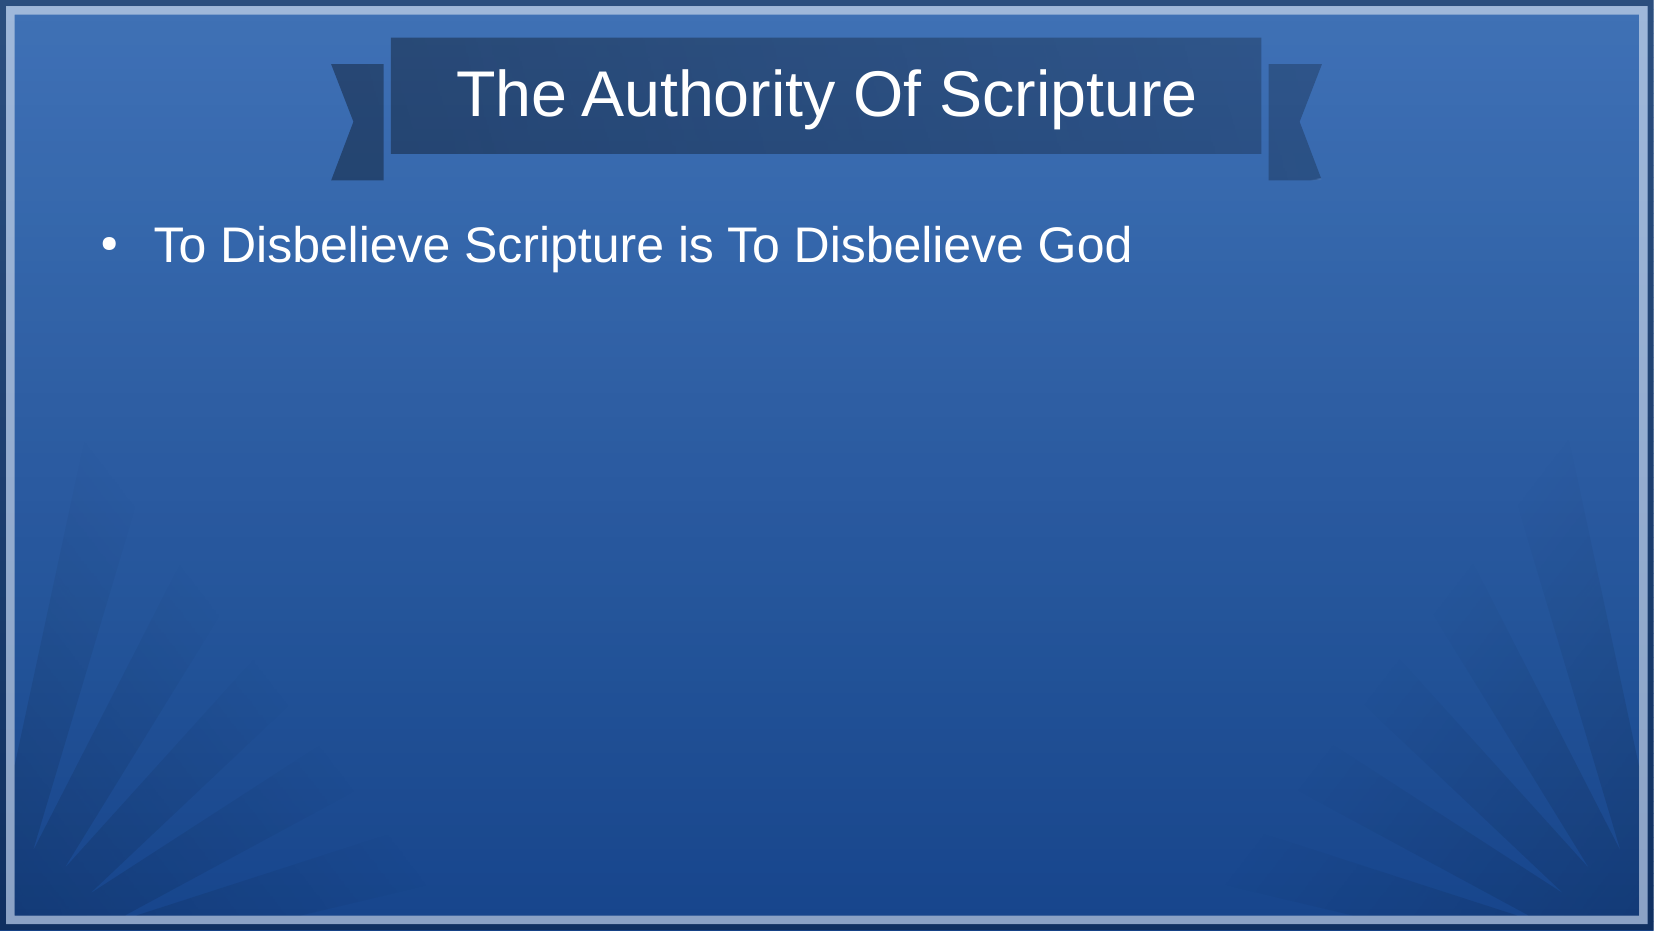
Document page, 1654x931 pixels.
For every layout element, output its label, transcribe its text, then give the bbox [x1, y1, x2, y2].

title The Authority Of Scripture [389, 35, 1264, 154]
list To Disbelieve Scripture is To Disbelieve God [82, 217, 1571, 758]
